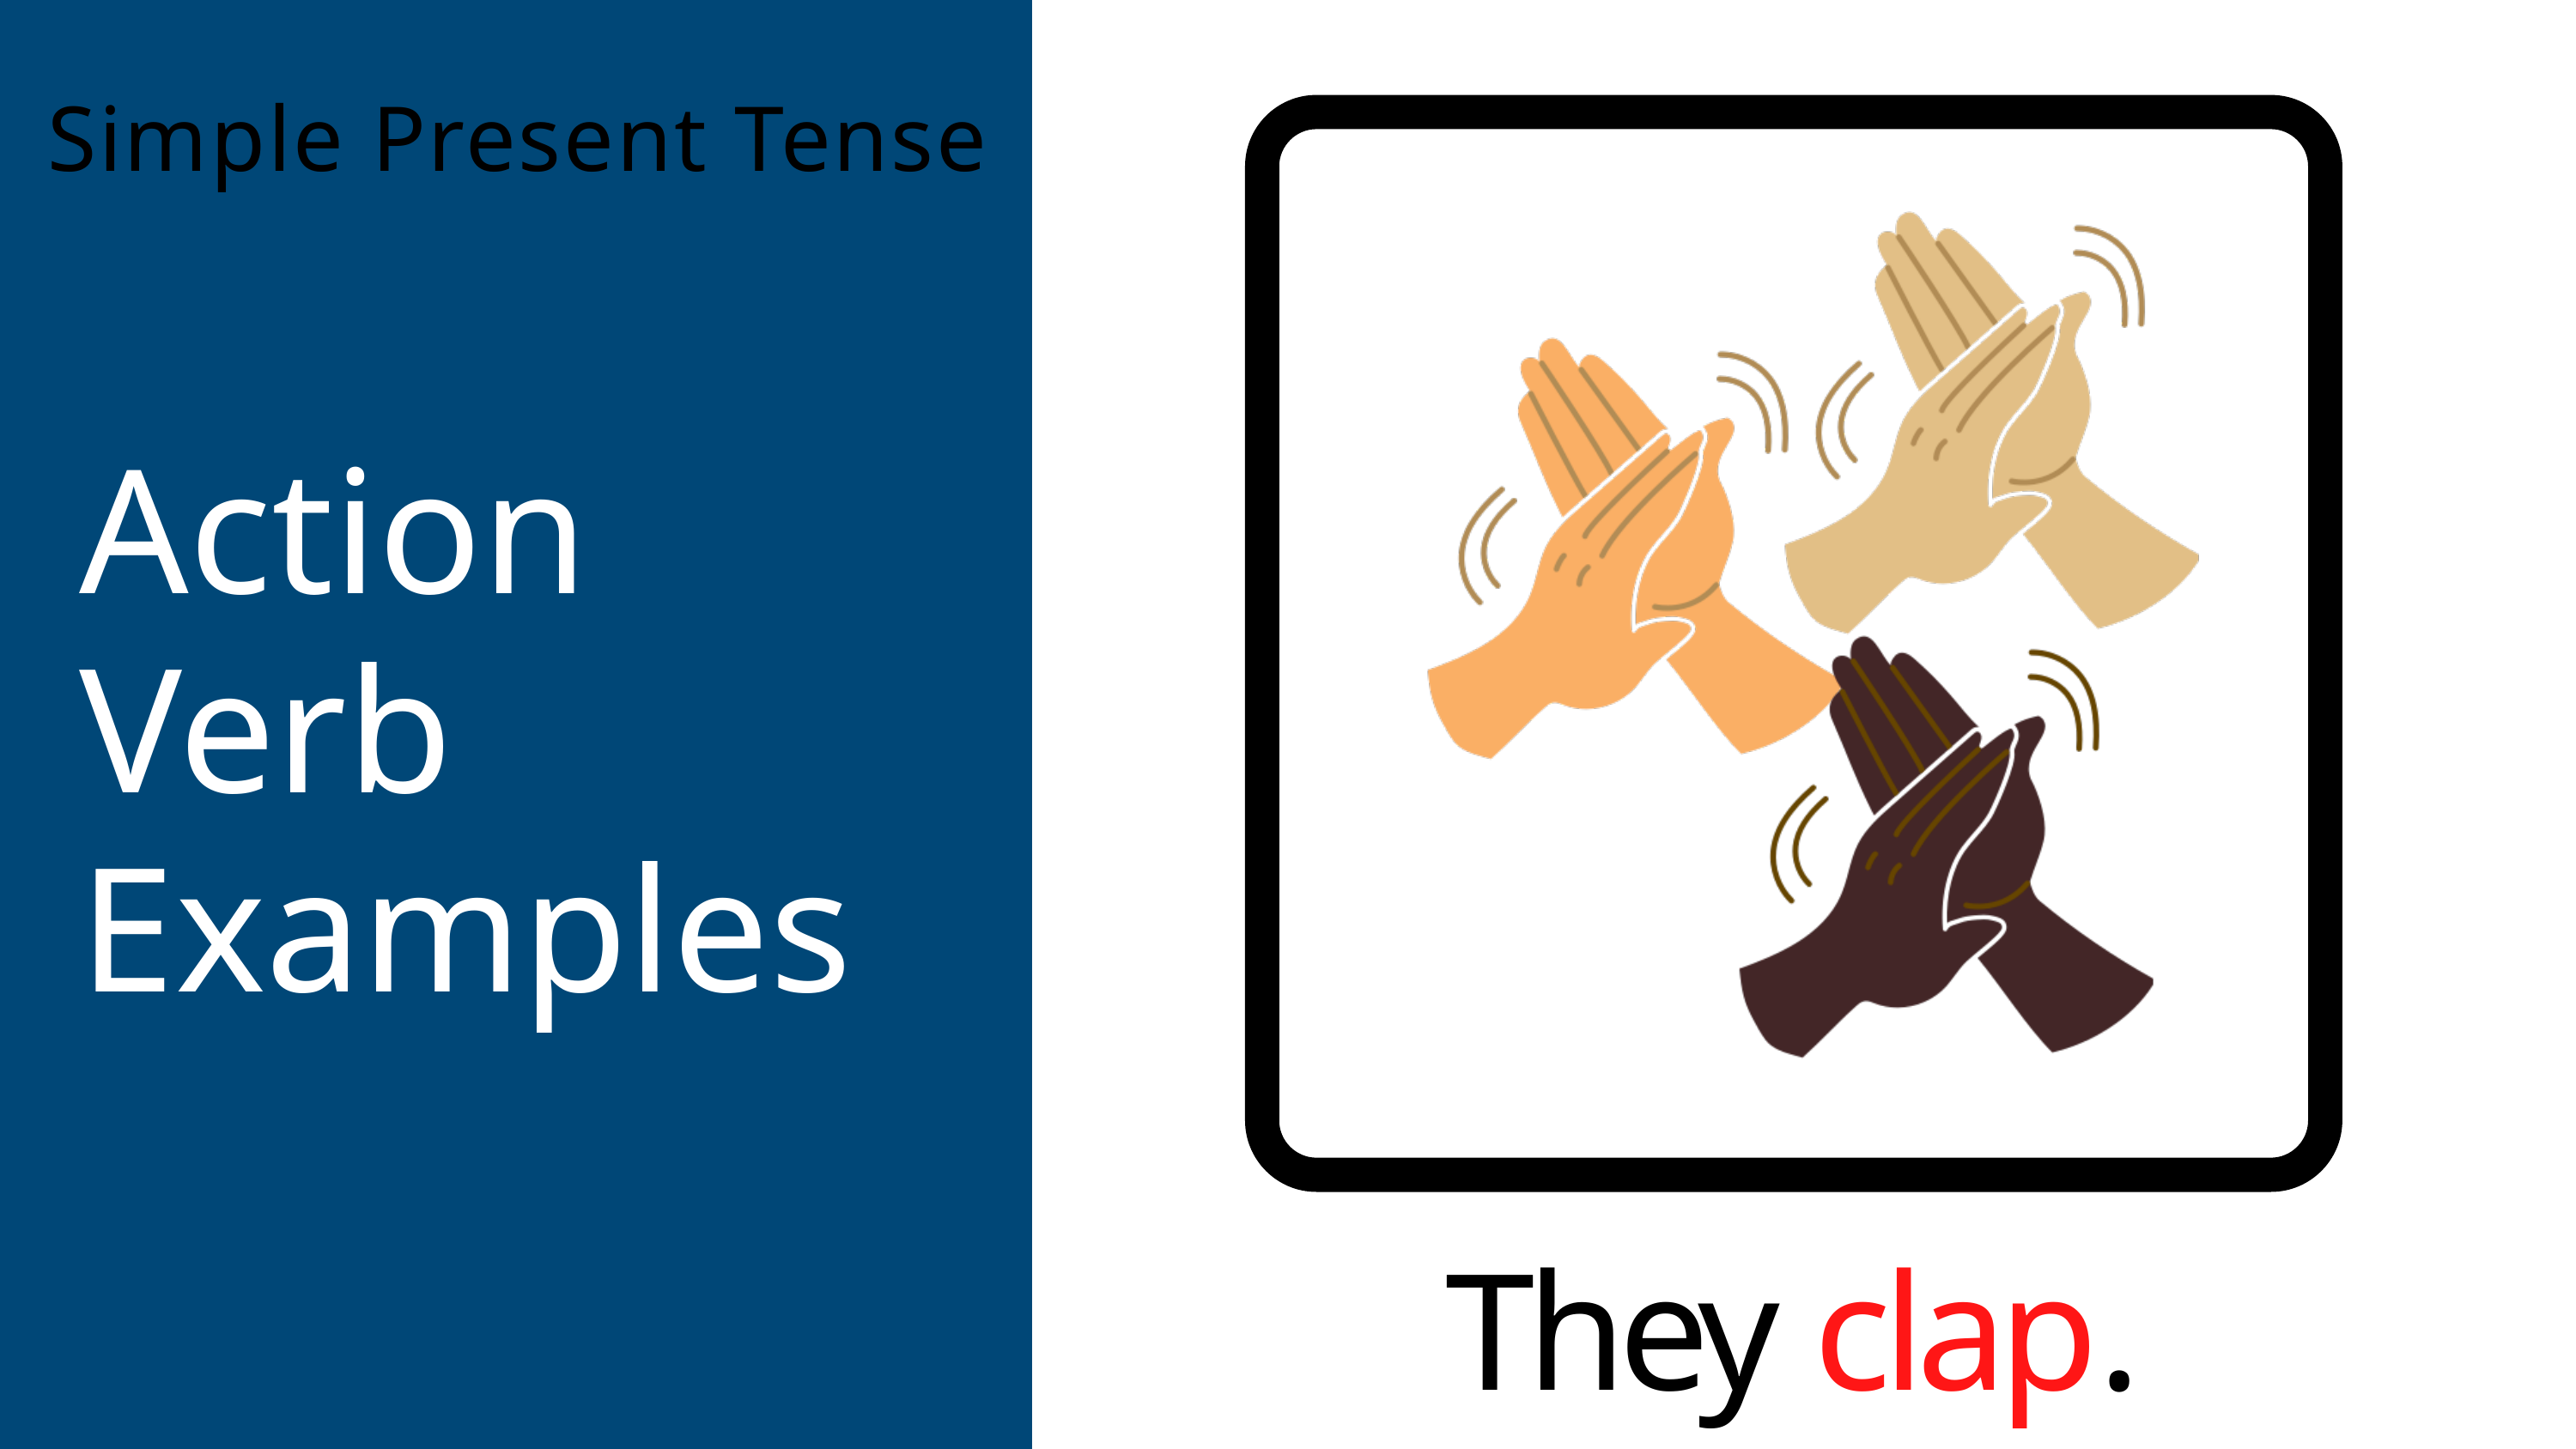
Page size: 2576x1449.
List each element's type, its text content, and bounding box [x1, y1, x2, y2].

text_box [1244, 94, 2342, 1192]
text_box They clap. [1386, 1213, 2202, 1422]
text_box Simple Present Tense [45, 64, 991, 311]
text_box [0, 0, 1032, 1449]
text_box Action Verb Examples [79, 428, 957, 1026]
picture [1425, 210, 2202, 1060]
